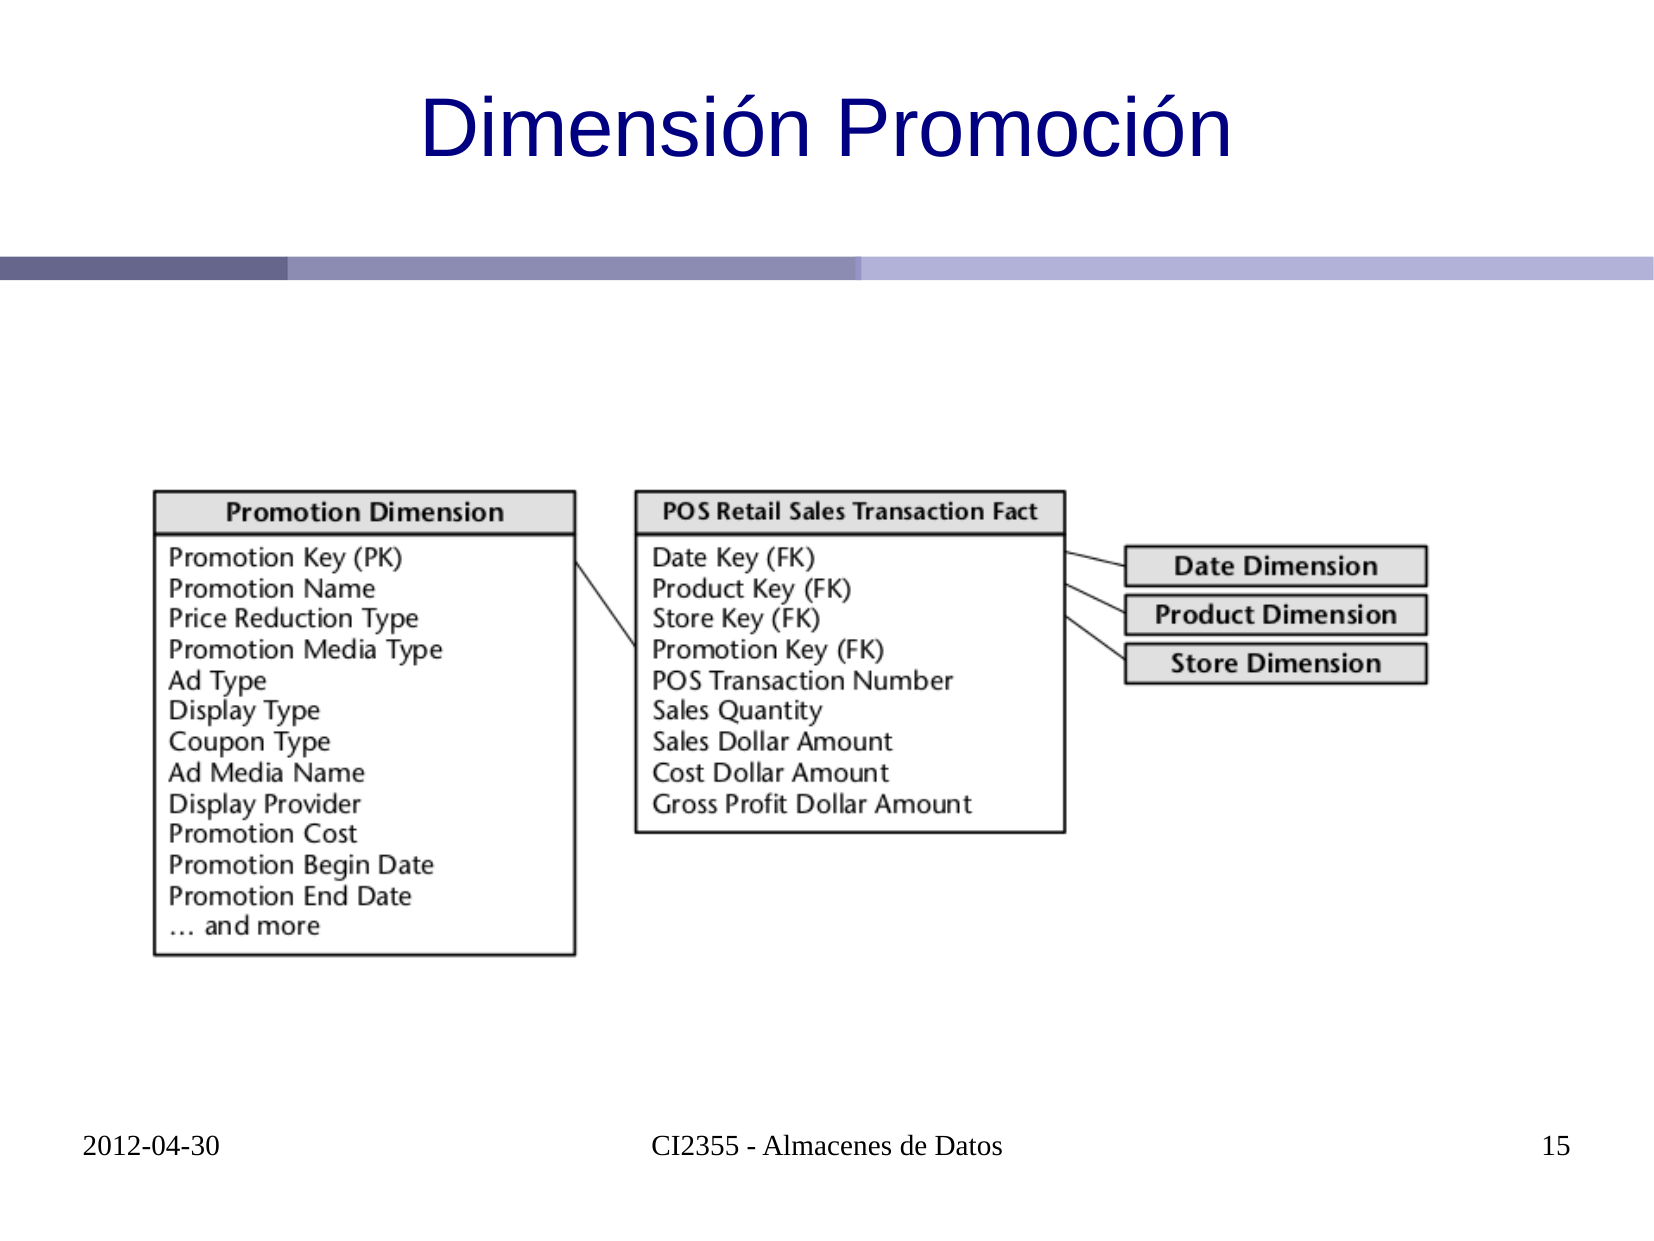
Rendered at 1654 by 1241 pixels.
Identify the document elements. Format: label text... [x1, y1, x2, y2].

picture [136, 466, 1452, 976]
title Dimensión Promoción [0, 0, 1654, 257]
